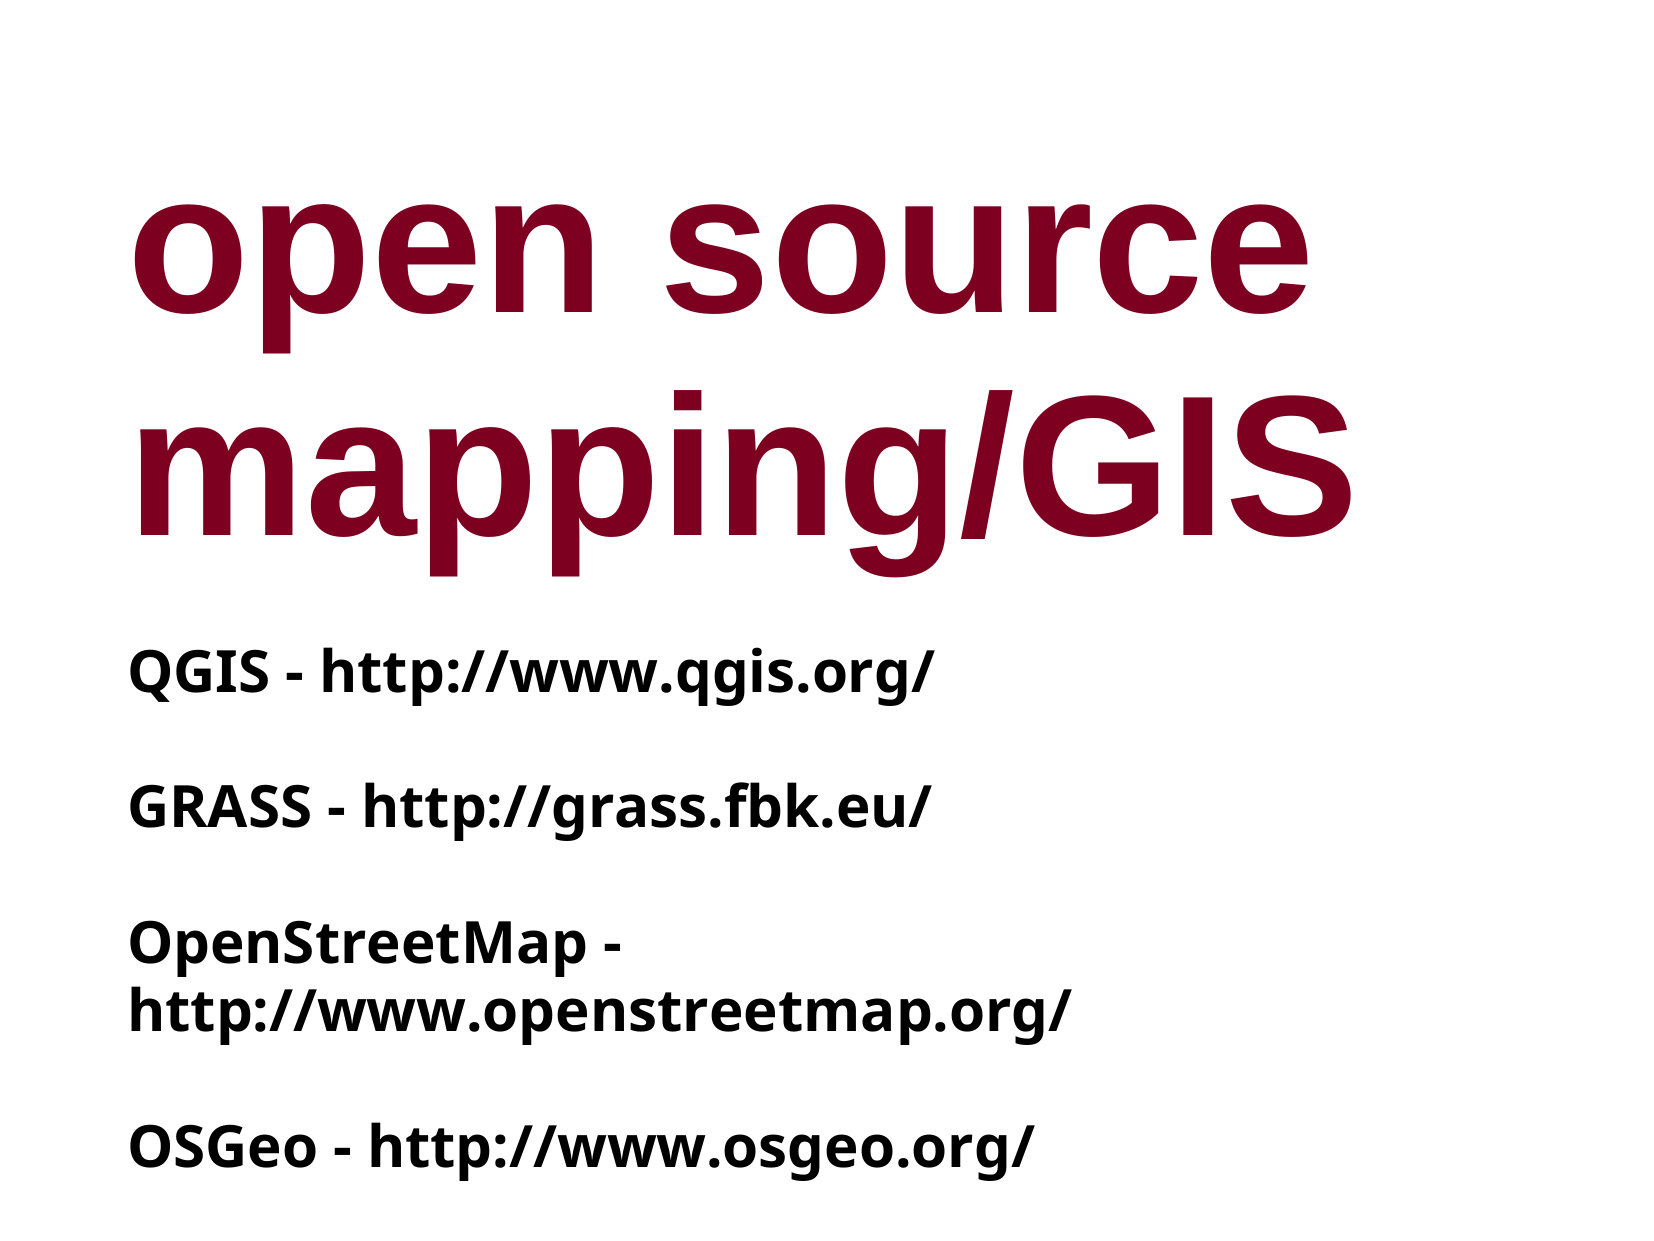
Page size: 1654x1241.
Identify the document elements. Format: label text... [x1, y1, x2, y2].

text_box open source mapping/GIS [112, 112, 1575, 338]
text_box open source mapping/GIS [290, 223, 334, 295]
text_box QGIS - http://www.qgis.org/ GRASS - http://grass.fbk.eu/ OpenStreetMap - http://www.openstreetmap.org/ OSGeo - http://www.osgeo.org/ [112, 628, 1538, 1163]
